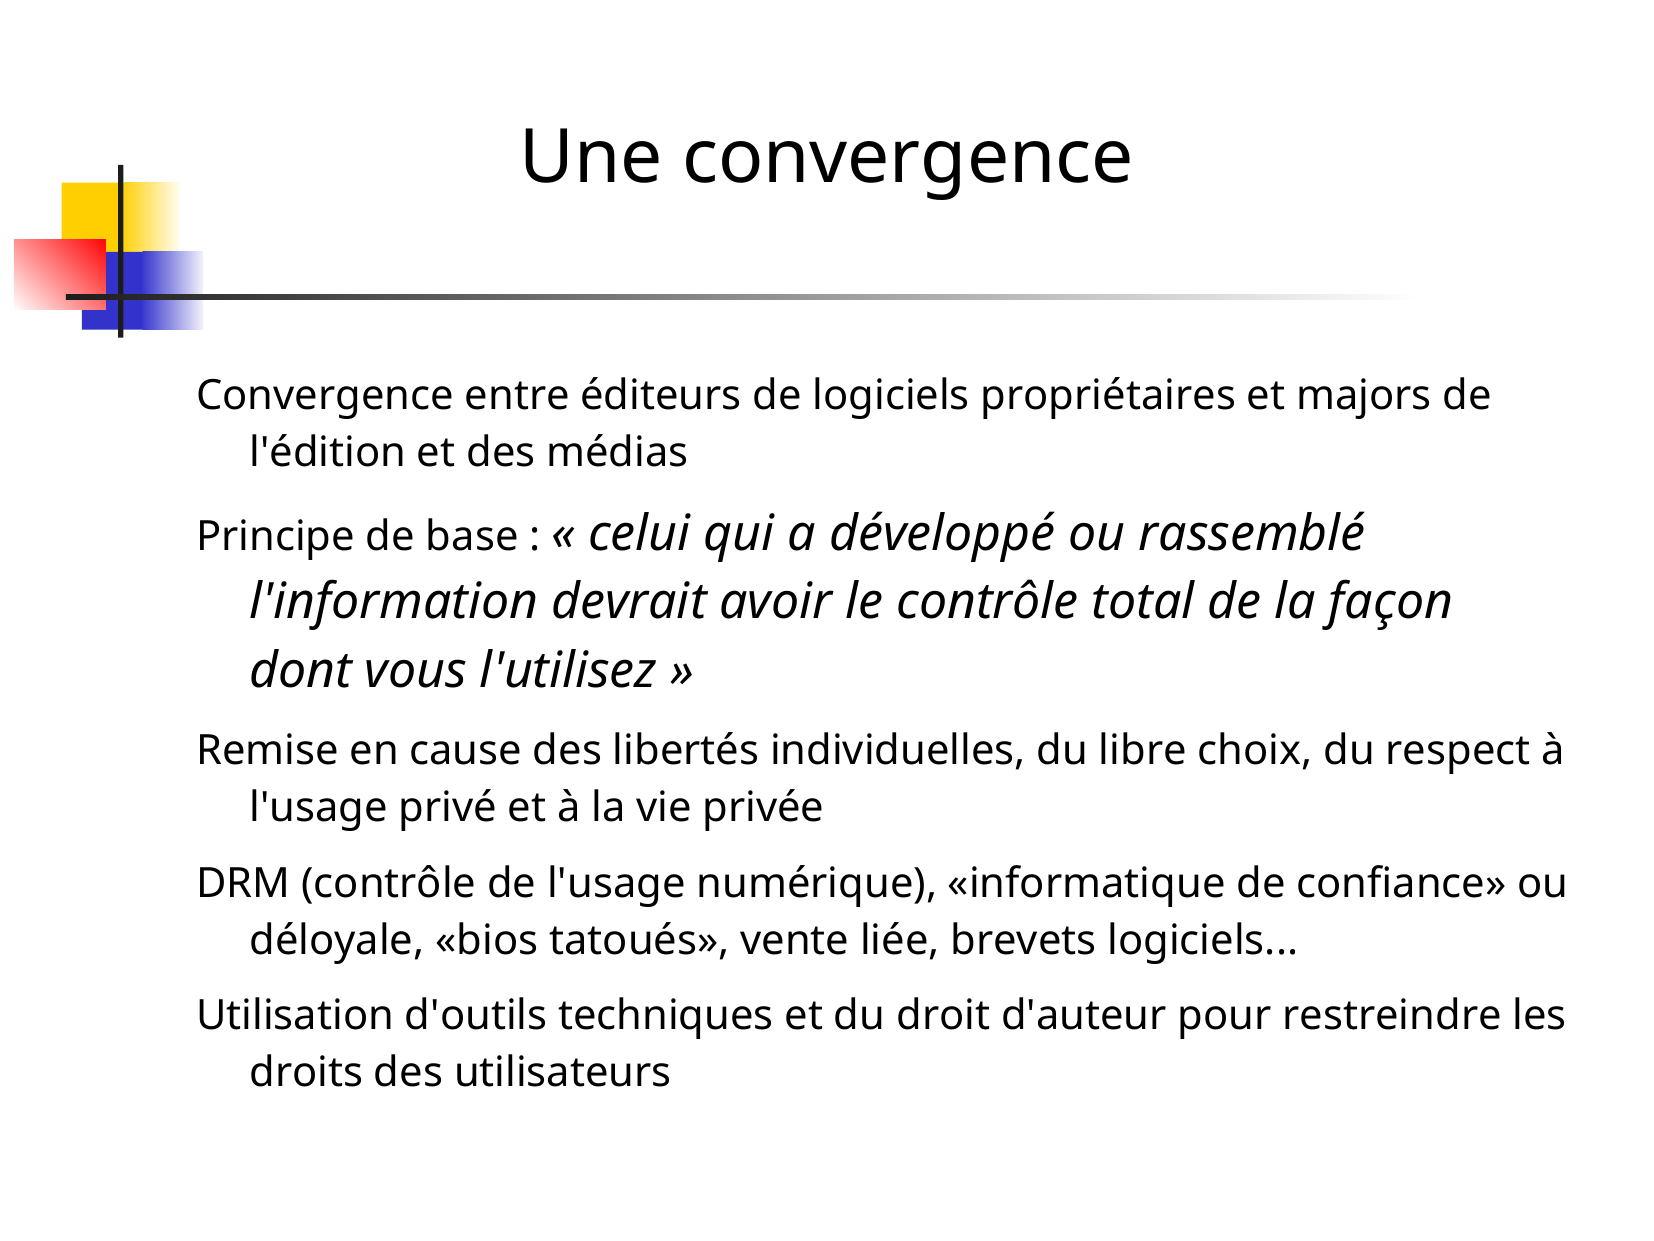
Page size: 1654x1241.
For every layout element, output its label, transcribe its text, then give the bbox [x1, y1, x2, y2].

title Une convergence [82, 49, 1571, 257]
list Convergence entre éditeurs de logiciels propriétaires et majors de l'édition et des médias Principe de base : « celui qui a développé ou rassemblé l'information devrait avoir le contrôle total de la façon dont vous l'utilisez » Remise en cause des libertés individuelles, du libre choix, du respect à l'usage privé et à la vie privée DRM (contrôle de l'usage numérique), «informatique de confiance» ou déloyale, «bios tatoués», vente liée, brevets logiciels... Utilisation d'outils techniques et du droit d'auteur pour restreindre les droits des utilisateurs [178, 364, 1570, 1147]
